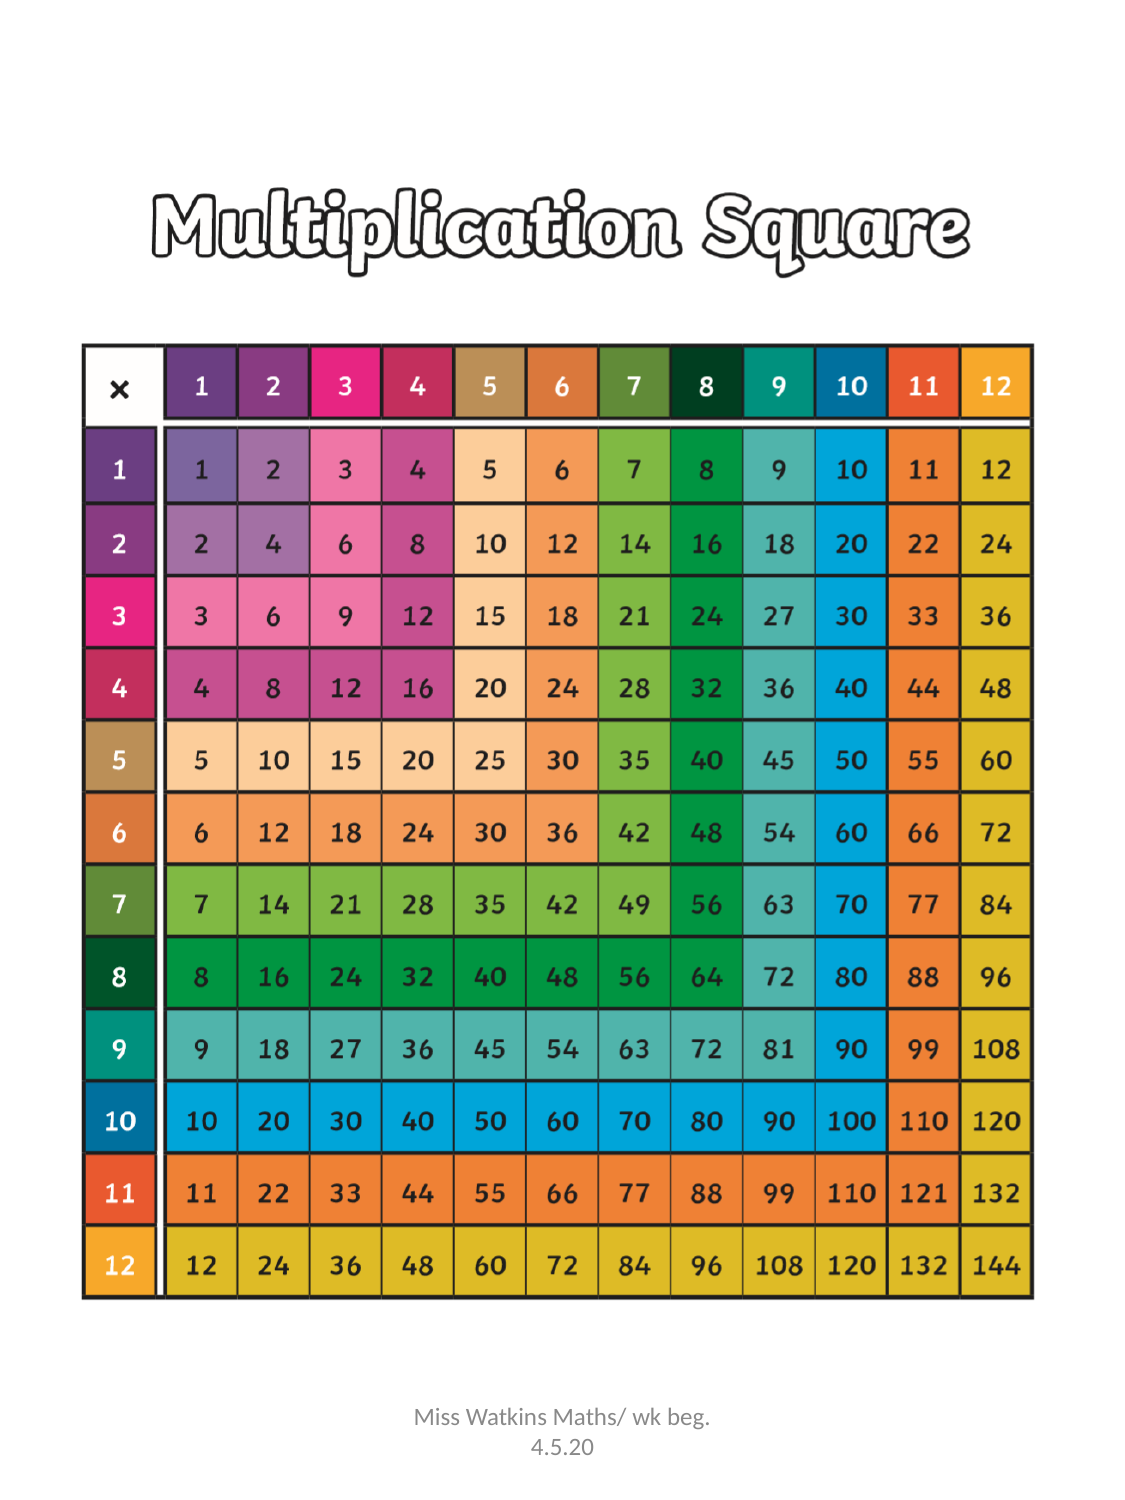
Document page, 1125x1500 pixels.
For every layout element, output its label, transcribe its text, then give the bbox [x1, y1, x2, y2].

text_box Miss Watkins Maths/ wk beg. 4.5.20 [384, 1390, 741, 1471]
picture [52, 128, 1058, 1331]
